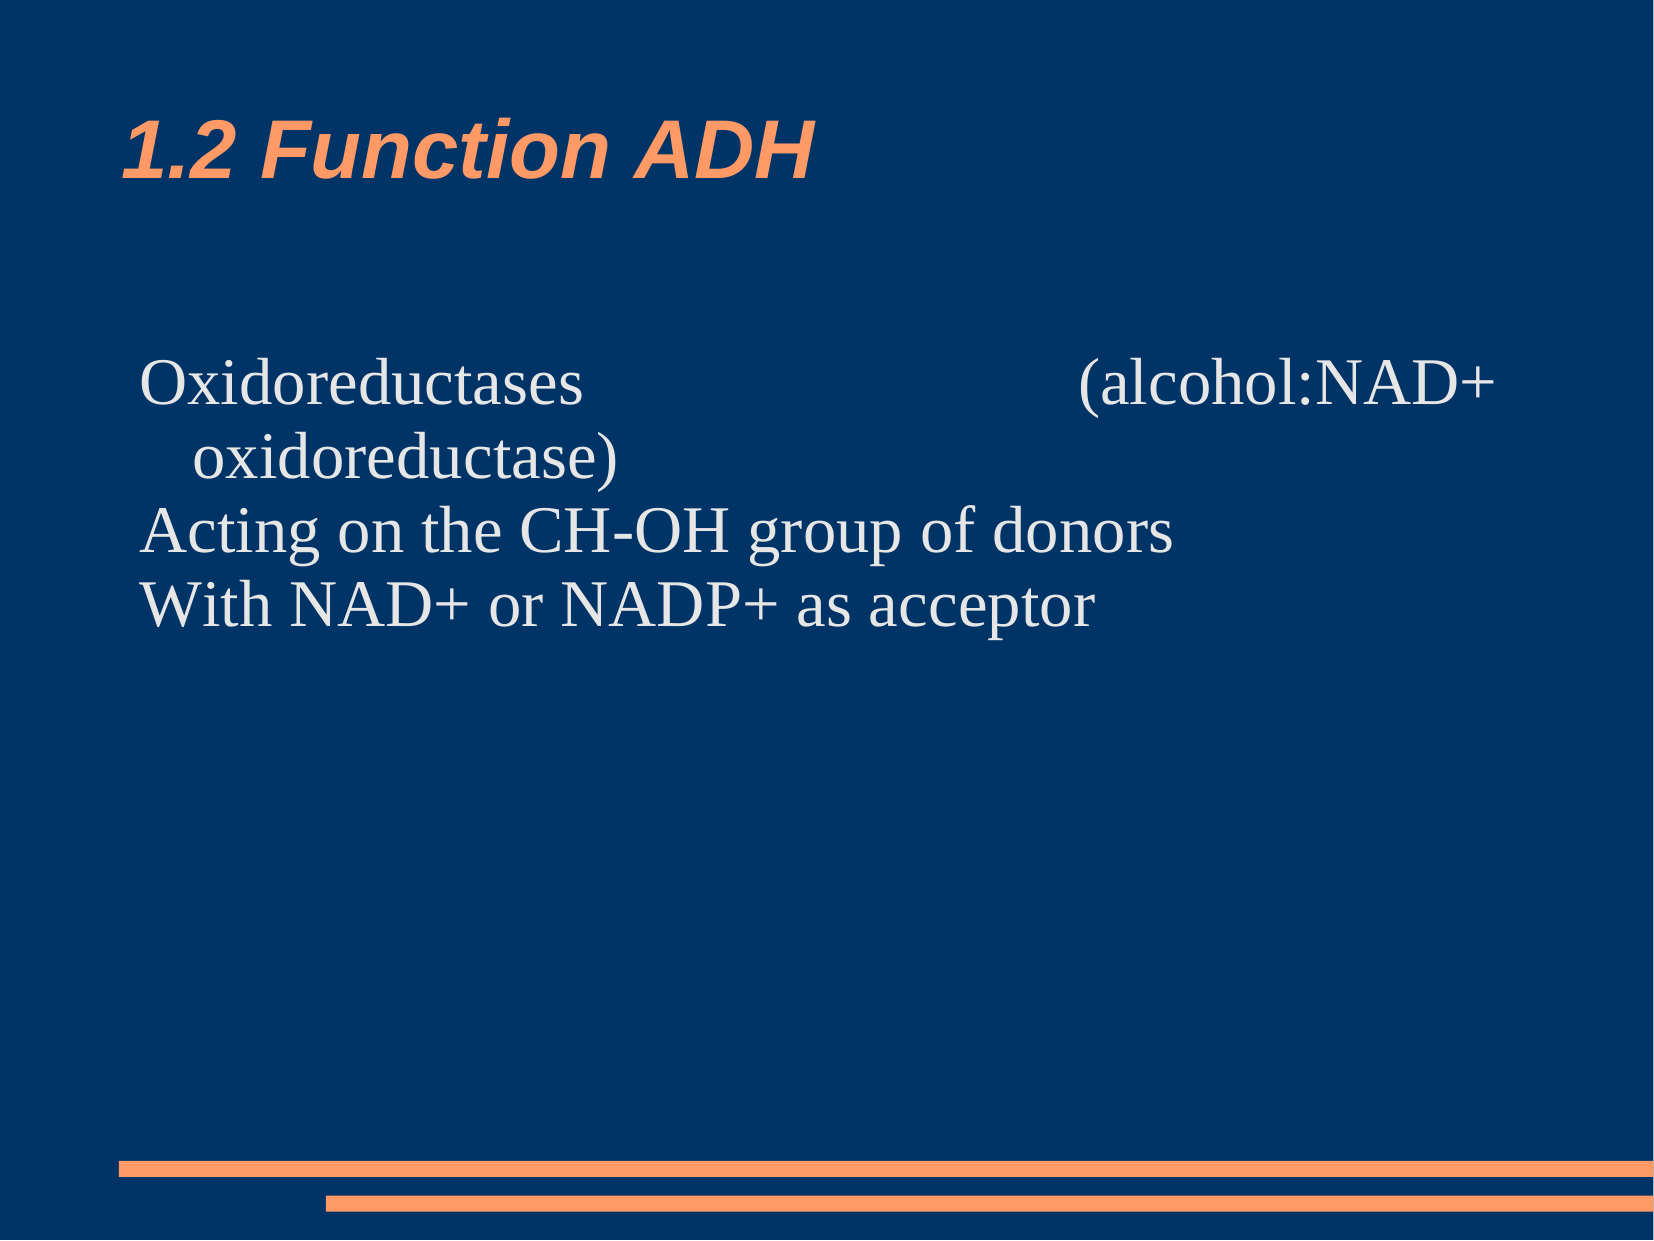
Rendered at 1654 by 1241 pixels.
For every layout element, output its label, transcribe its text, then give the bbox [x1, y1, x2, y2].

title 1.2 Function ADH [121, 46, 1534, 254]
list Oxidoreductases (alcohol:NAD+ oxidoreductase) Acting on the CH-OH group of donors With NAD+ or NADP+ as acceptor [121, 344, 1534, 1127]
